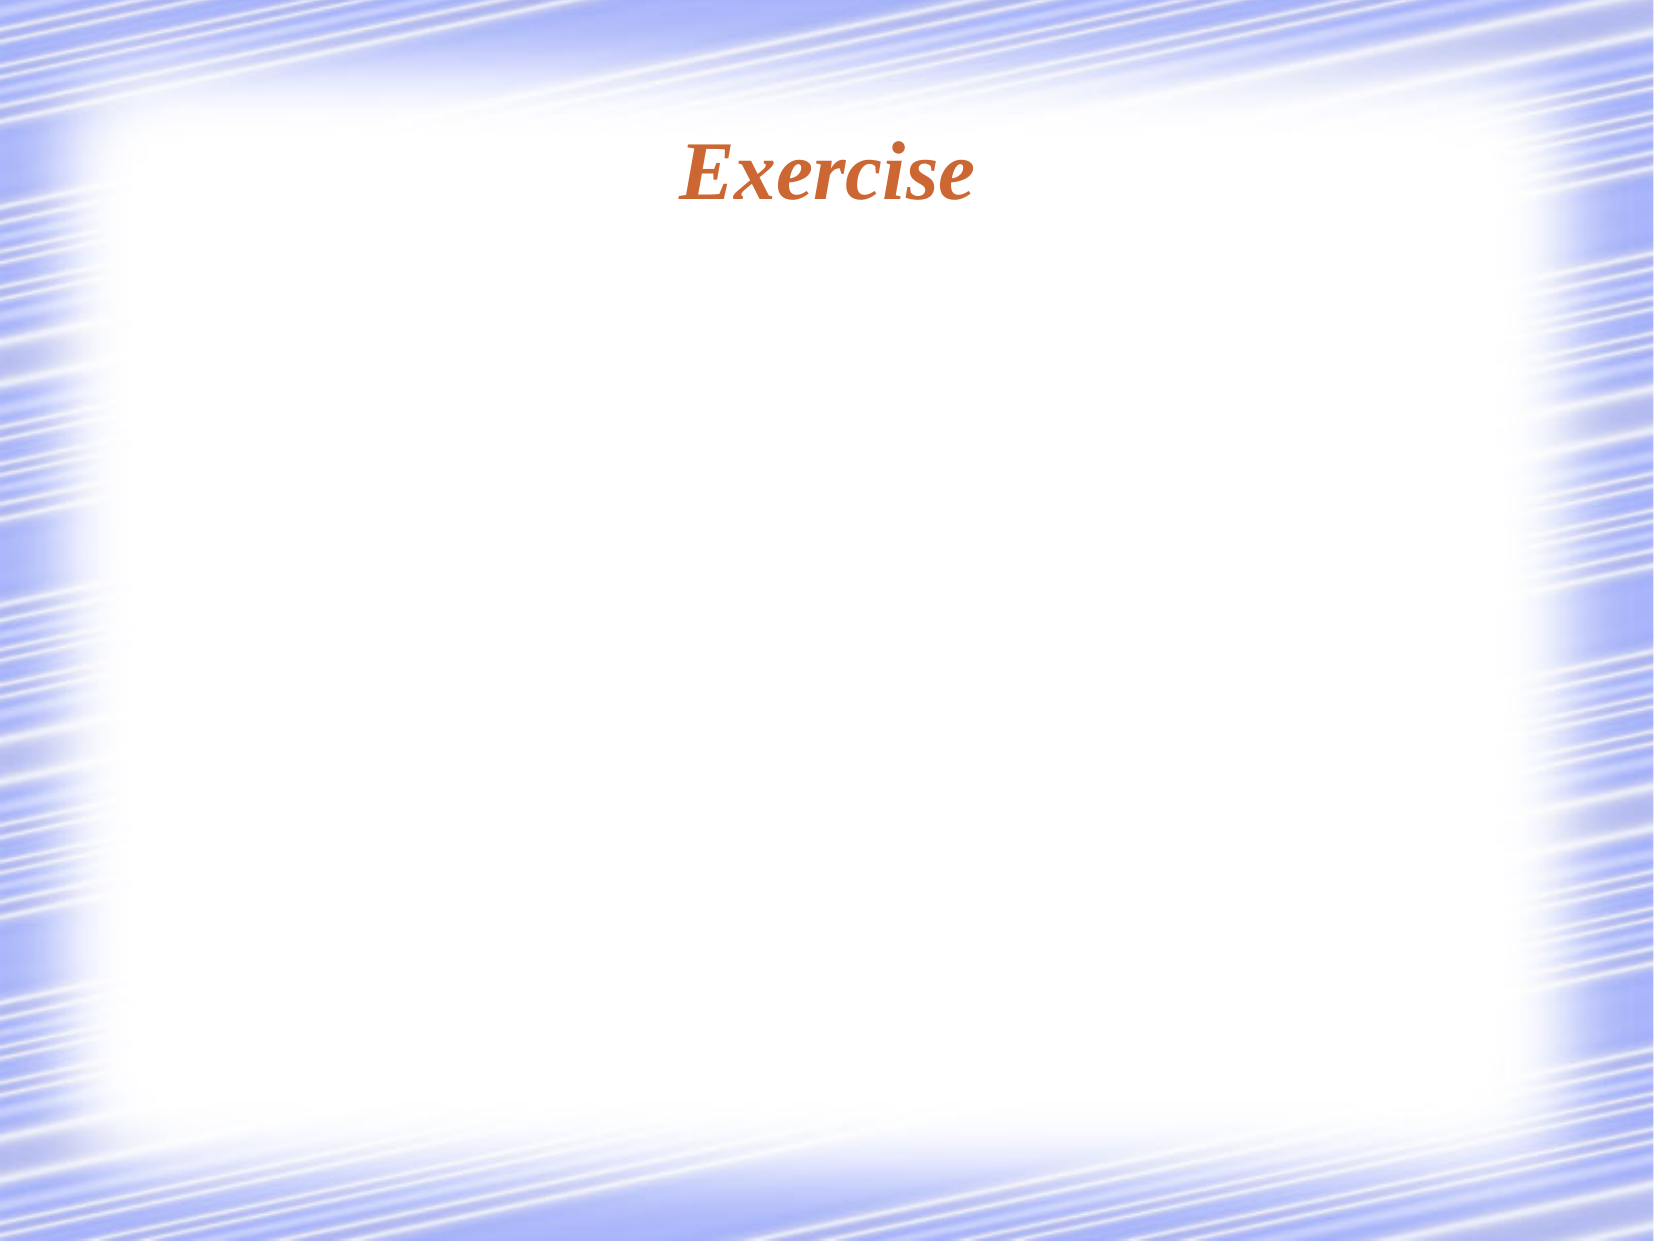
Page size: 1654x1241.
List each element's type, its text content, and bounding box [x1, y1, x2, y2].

title Exercise [121, 67, 1534, 275]
picture [0, 0, 1654, 1241]
